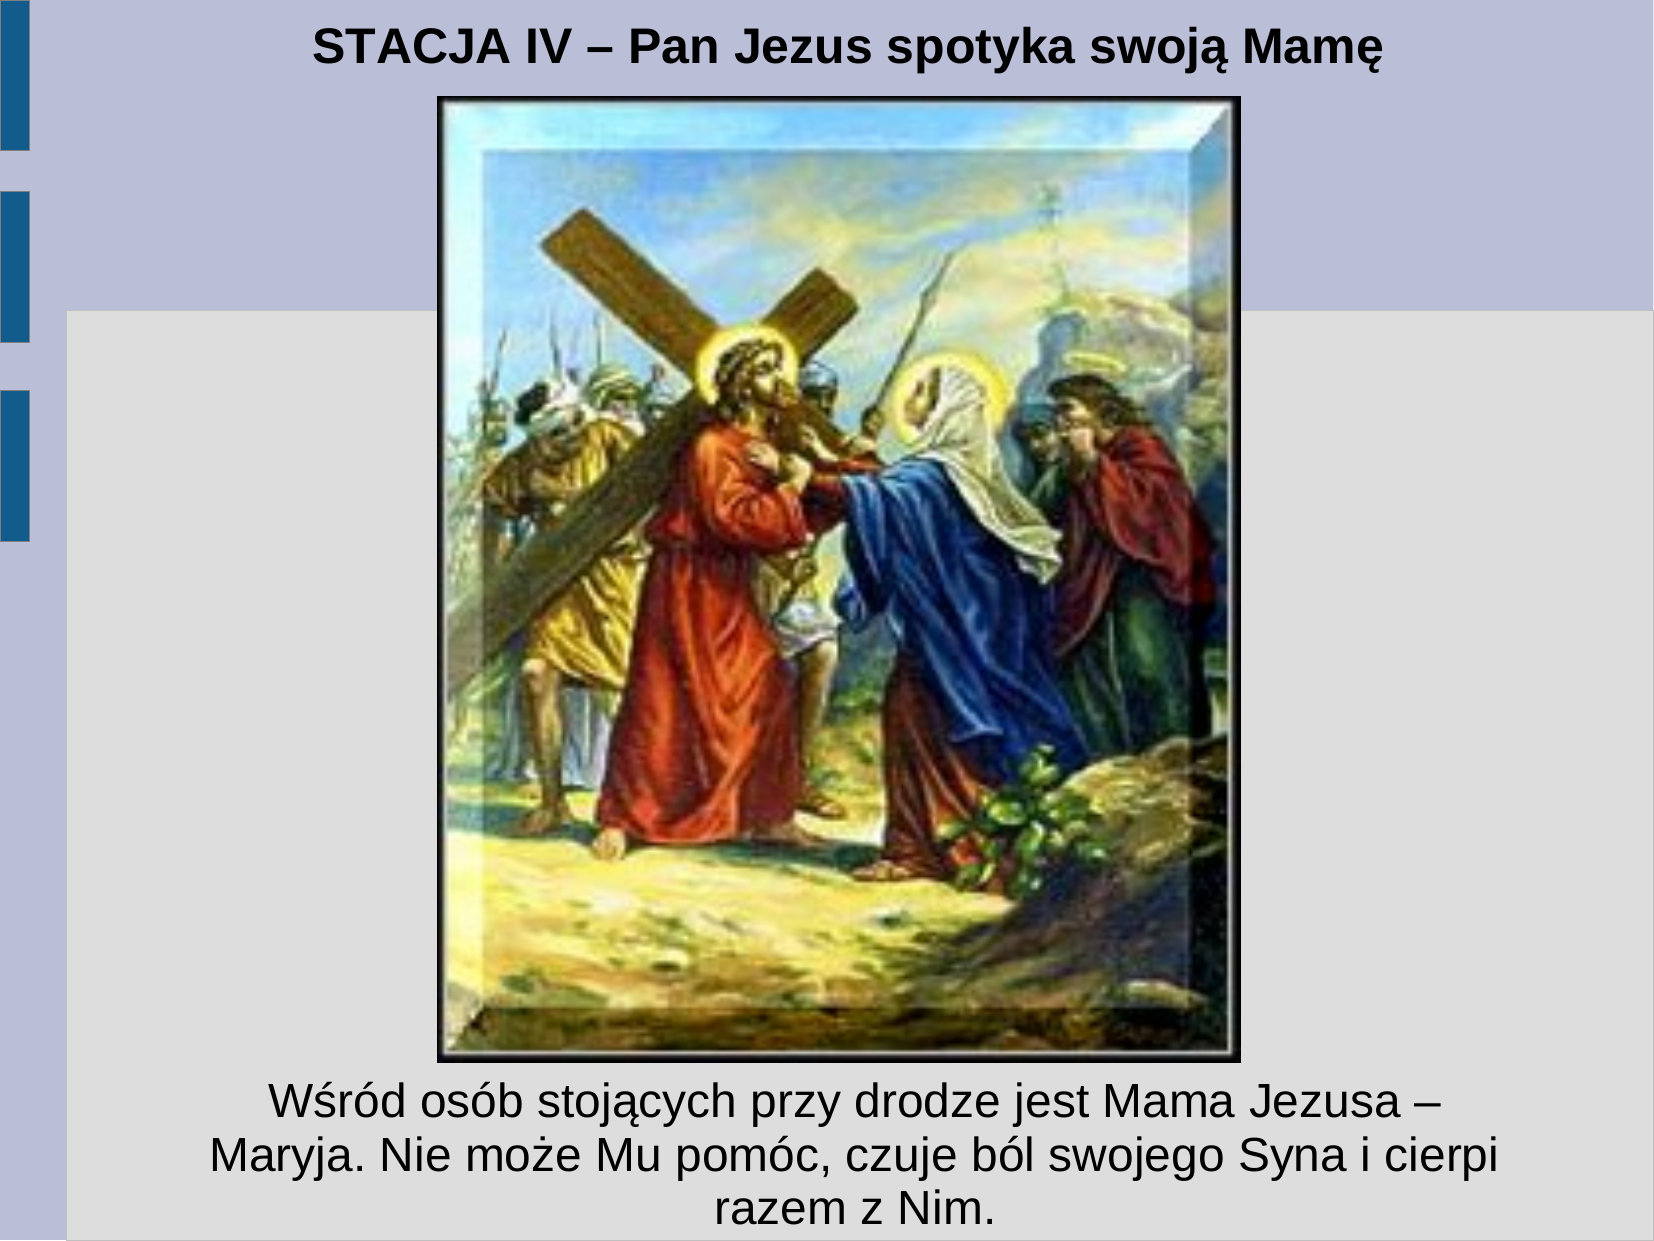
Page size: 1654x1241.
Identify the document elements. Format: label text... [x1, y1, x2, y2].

picture [437, 96, 1241, 1063]
list STACJA IV – Pan Jezus spotyka swoją Mamę Wśród osób stojących przy drodze jest Mama Jezusa – Maryja. Nie może Mu pomóc, czuje ból swojego Syna i cierpi razem z Nim. [118, 18, 1522, 1241]
